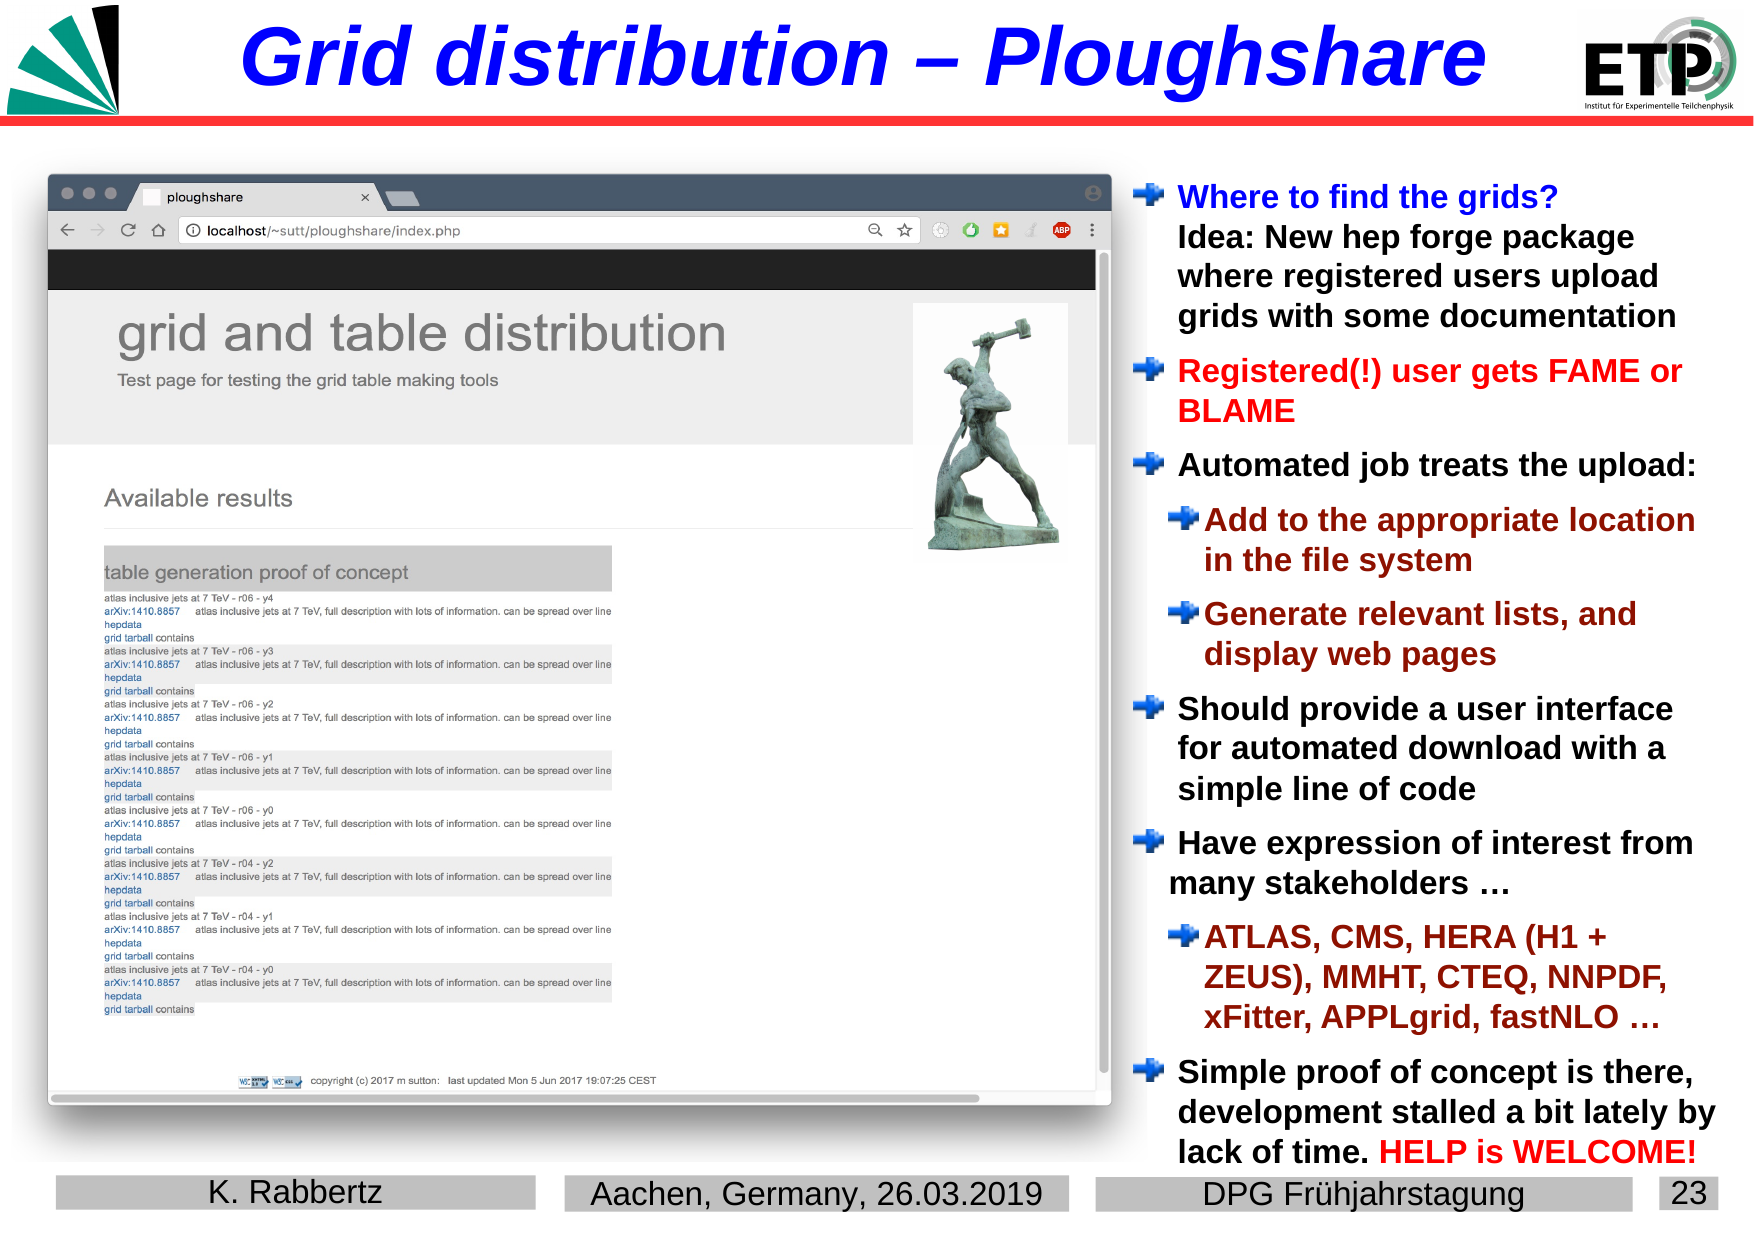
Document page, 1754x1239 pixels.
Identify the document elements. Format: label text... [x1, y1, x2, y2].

picture [1606, 9, 1744, 113]
picture [1168, 506, 1199, 530]
title Grid distribution – Ploughshare [123, 0, 1606, 114]
picture [1168, 601, 1199, 624]
picture [7, 5, 119, 116]
picture [11, 141, 1164, 1162]
picture [1168, 924, 1199, 947]
text_box Where to find the grids? Idea: New hep forge package where registered users upload grids with some documentation Registered(!) user gets FAME or BLAME Automated job treats the upload: Add to the appropriate location in the file system Generate relevant lists, and display web pages Should provide a user interface for automated download with a simple line of code Have expression of interest from many stakeholders … ATLAS, CMS, HERA (H1 + ZEUS), MMHT, CTEQ, NNPDF, xFitter, APPLgrid, fastNLO … Simple proof of concept is there, development stalled a bit lately by lack of time. HELP is WELCOME! [1133, 174, 1718, 1239]
